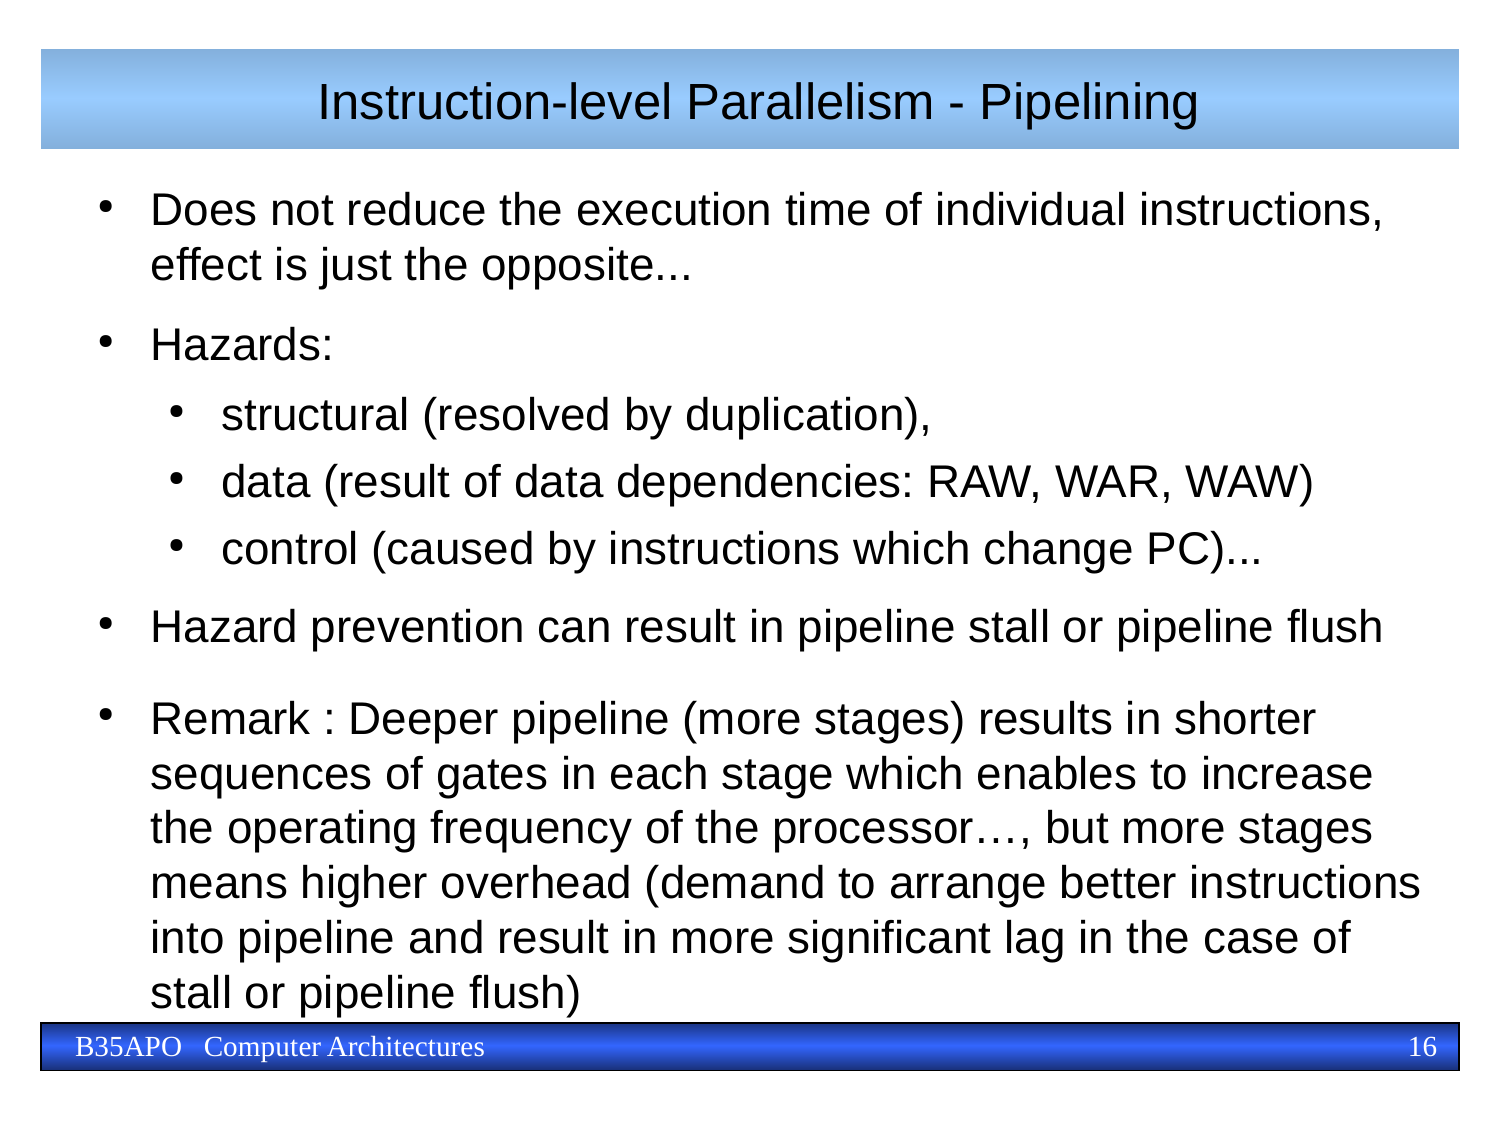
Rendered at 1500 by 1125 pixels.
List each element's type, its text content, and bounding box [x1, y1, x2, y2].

list Does not reduce the execution time of individual instructions, effect is just the opposite... Hazards: structural (resolved by duplication), data (result of data dependencies: RAW, WAR, WAW) control (caused by instructions which change PC)... Hazard prevention can result in pipeline stall or pipeline flush Remark : Deeper pipeline (more stages) results in shorter sequences of gates in each stage which enables to increase the operating frequency of the processor…, but more stages means higher overhead (demand to arrange better instructions into pipeline and result in more significant lag in the case of stall or pipeline flush) [64, 172, 1459, 1027]
title Instruction-level Parallelism - Pipelining [41, 49, 1459, 149]
